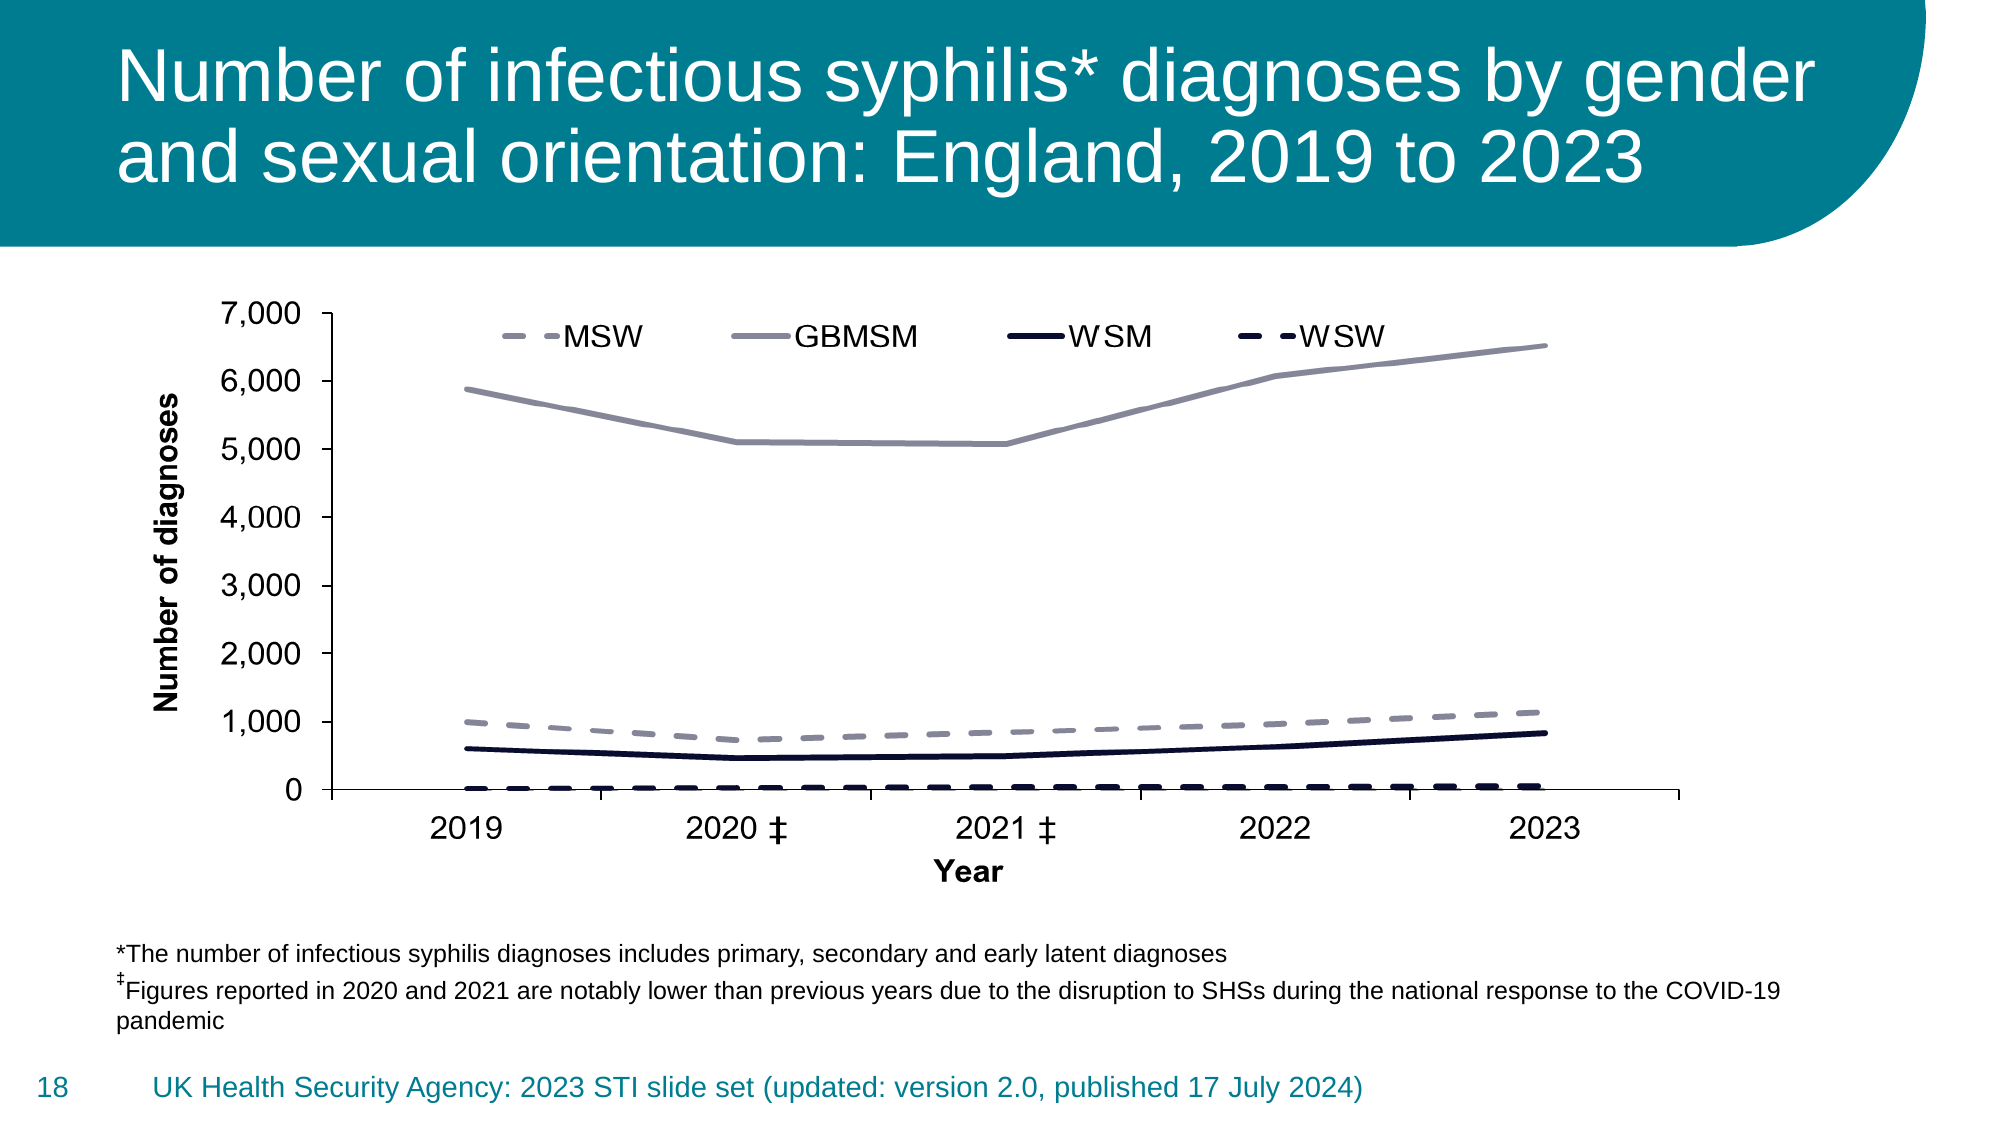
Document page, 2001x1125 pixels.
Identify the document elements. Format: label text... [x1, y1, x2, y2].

text_box *The number of infectious syphilis diagnoses includes primary, secondary and early latent diagnoses ‡Figures reported in 2020 and 2021 are notably lower than previous years due to the disruption to SHSs during the national response to the COVID-19 pandemic [101, 930, 1910, 1037]
text_box UK Health Security Agency: 2023 STI slide set (updated: version 2.0, published 17 July 2024) [137, 1056, 1780, 1116]
title Number of infectious syphilis* diagnoses by gender and sexual orientation: England, 2019 to 2023 [101, 29, 1854, 221]
text_box [21, 1056, 120, 1117]
picture [137, 286, 1740, 930]
